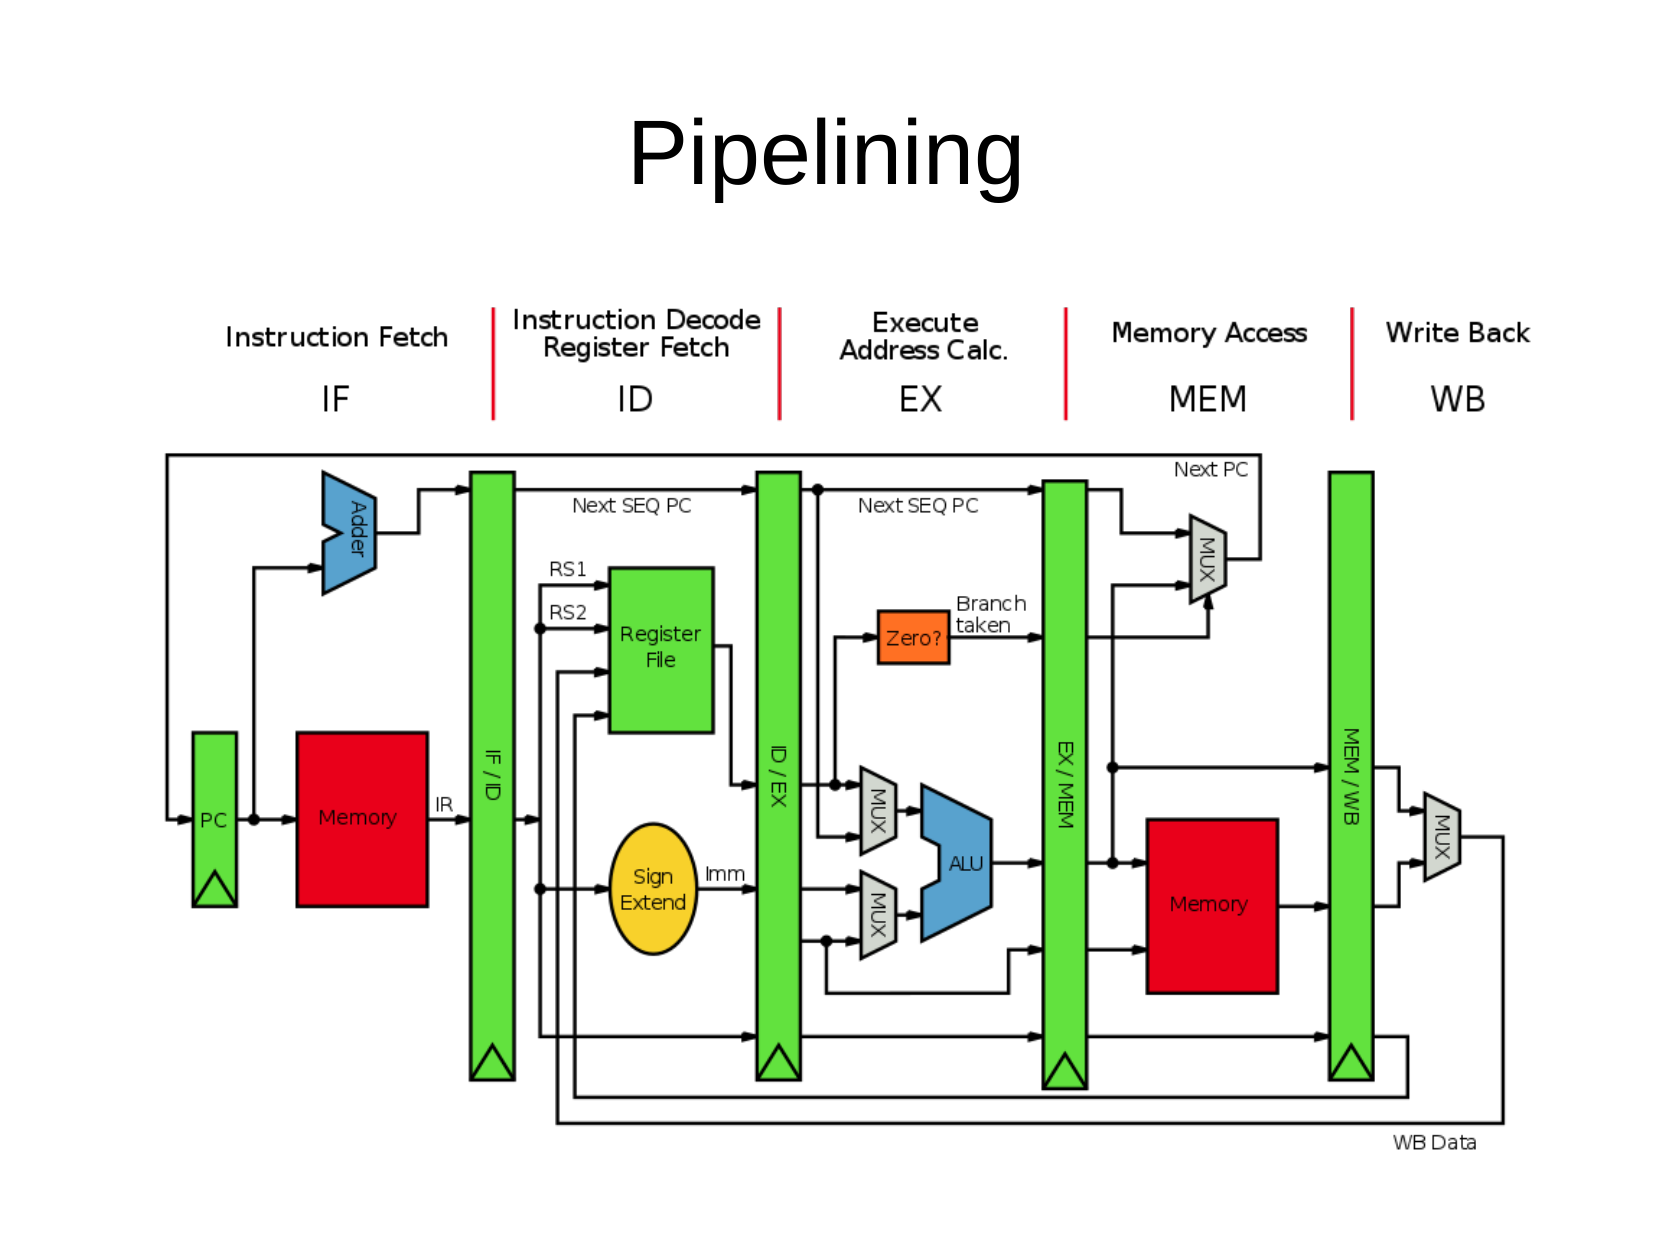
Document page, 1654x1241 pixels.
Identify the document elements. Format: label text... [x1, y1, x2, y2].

title Pipelining [82, 49, 1571, 257]
picture [150, 299, 1538, 1167]
